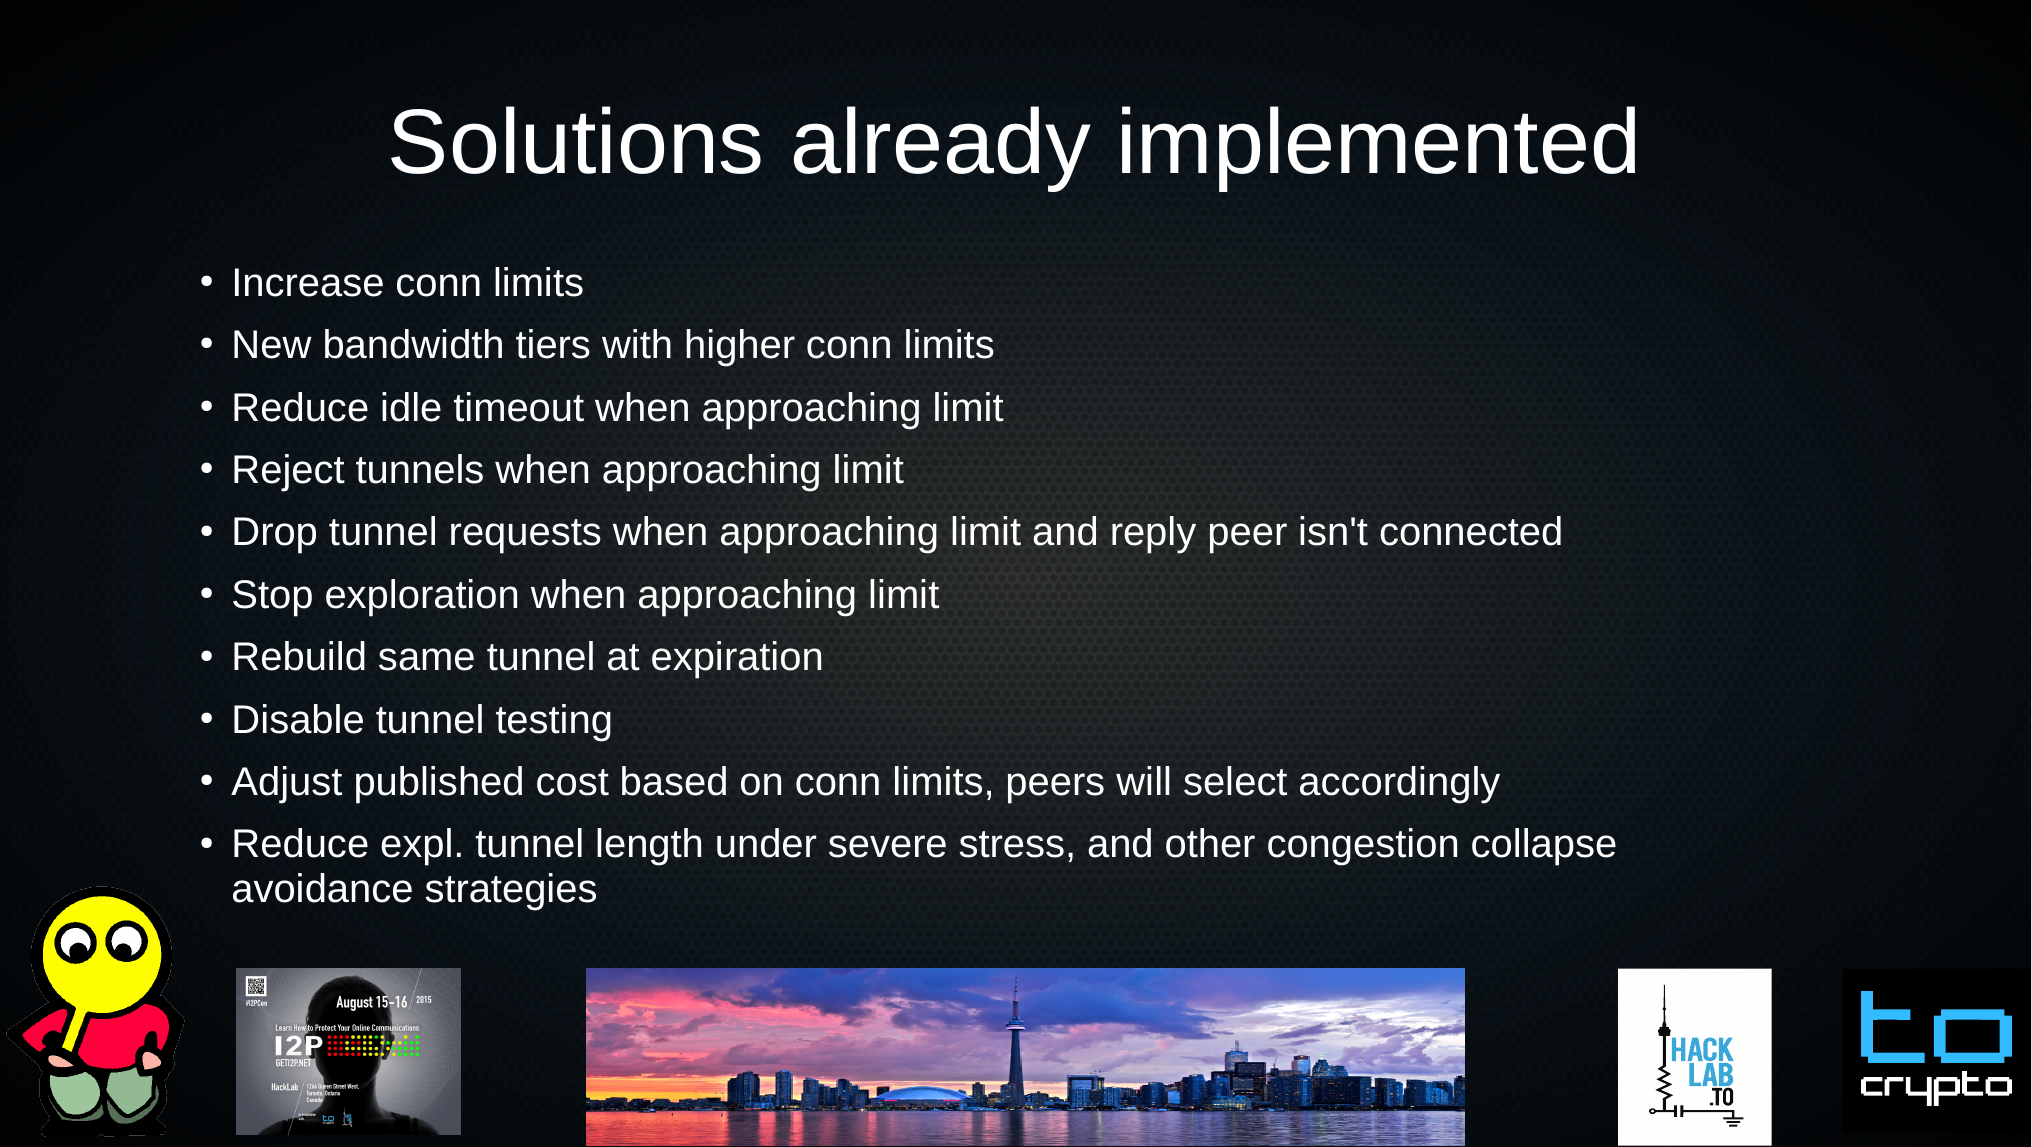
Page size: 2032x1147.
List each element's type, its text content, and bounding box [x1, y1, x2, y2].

title Solutions already implemented [101, 45, 1930, 237]
picture [0, 0, 2032, 1147]
list Increase conn limits New bandwidth tiers with higher conn limits Reduce idle timeout when approaching limit Reject tunnels when approaching limit Drop tunnel requests when approaching limit and reply peer isn't connected Stop exploration when approaching limit Rebuild same tunnel at expiration Disable tunnel testing Adjust published cost based on conn limits, peers will select accordingly Reduce expl. tunnel length under severe stress, and other congestion collapse avoidance strategies [188, 259, 1777, 925]
